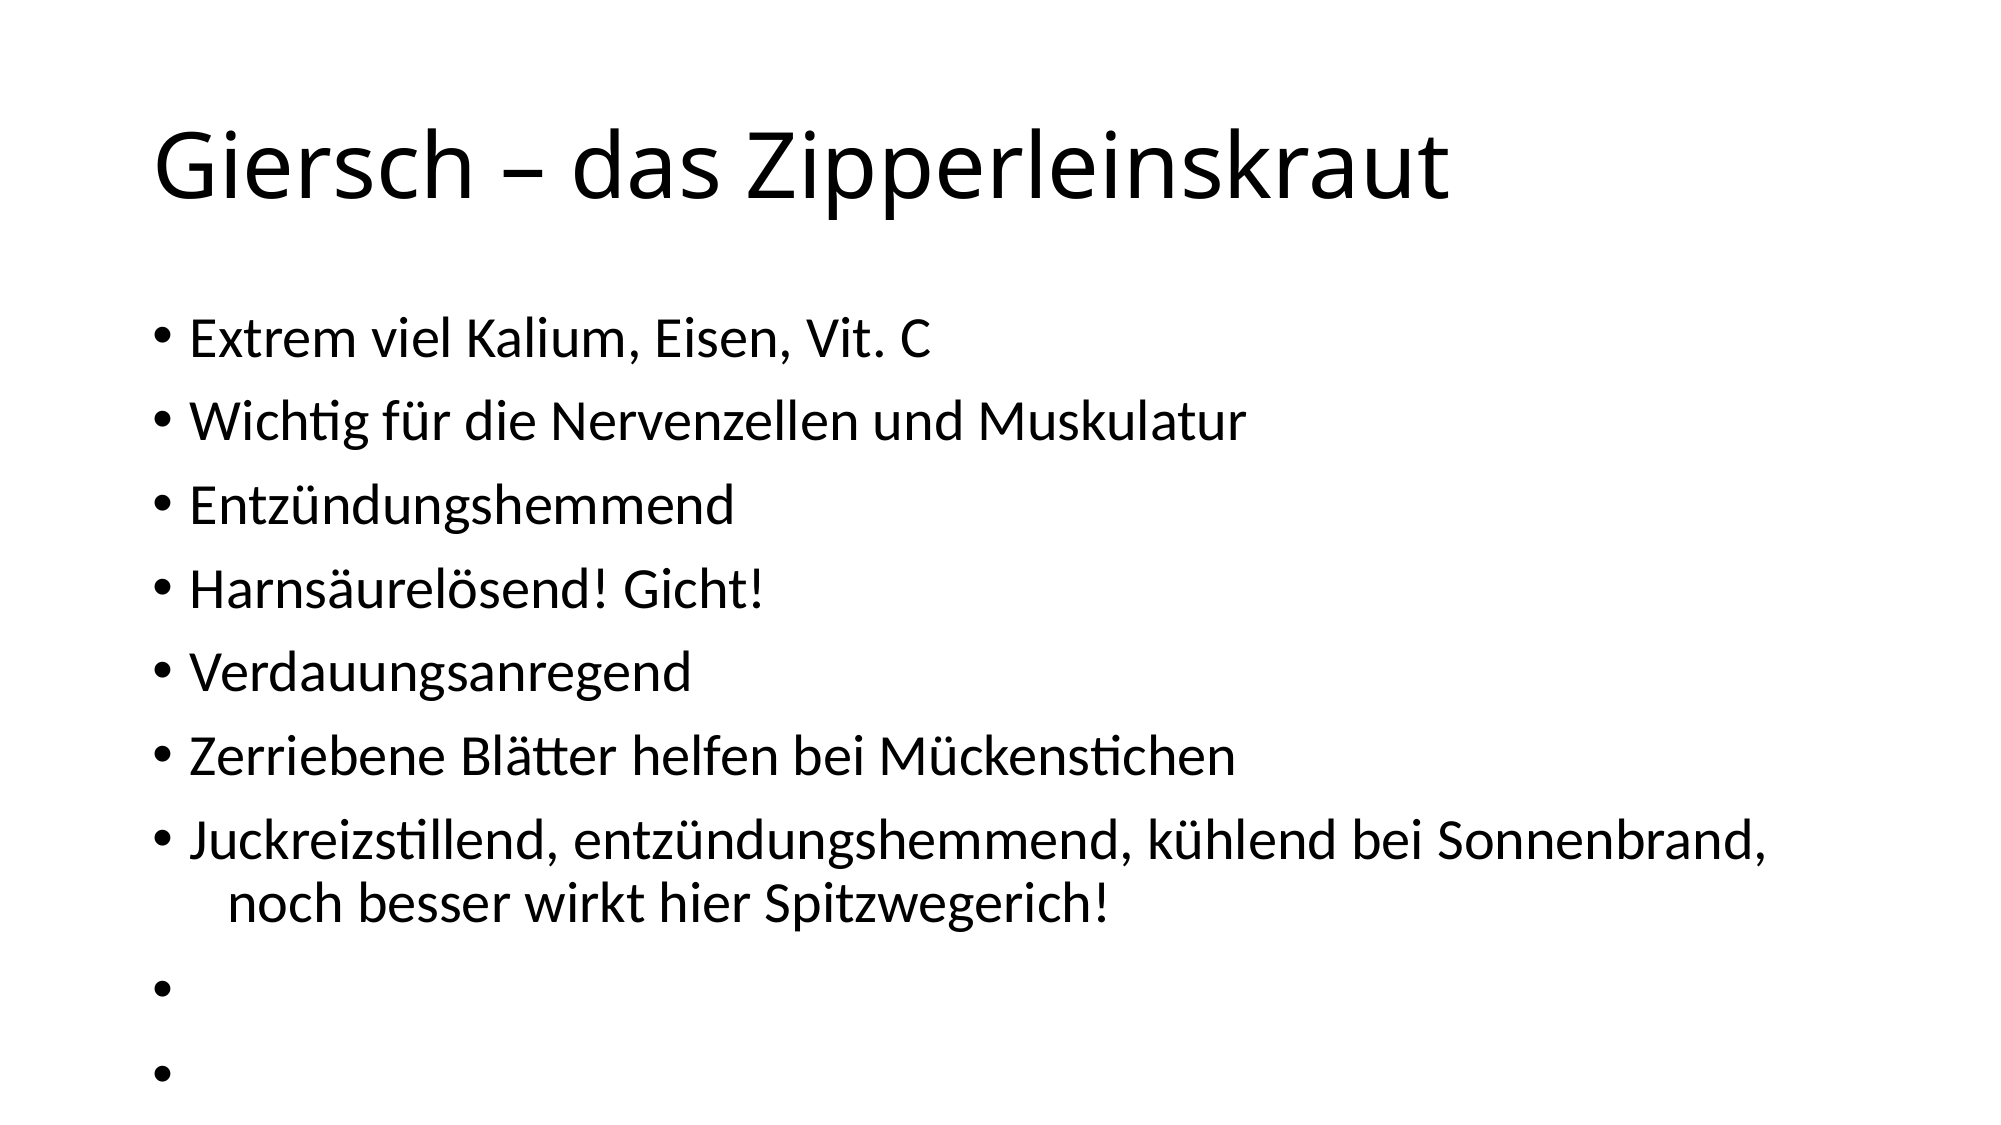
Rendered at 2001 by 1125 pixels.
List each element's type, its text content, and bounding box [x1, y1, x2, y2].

title Giersch – das Zipperleinskraut [137, 59, 1863, 278]
list Extrem viel Kalium, Eisen, Vit. C Wichtig für die Nervenzellen und Muskulatur Entzündungshemmend Harnsäurelösend! Gicht! Verdauungsanregend Zerriebene Blätter helfen bei Mückenstichen Juckreizstillend, entzündungshemmend, kühlend bei Sonnenbrand, noch besser wirkt hier Spitzwegerich! [137, 299, 1863, 1014]
